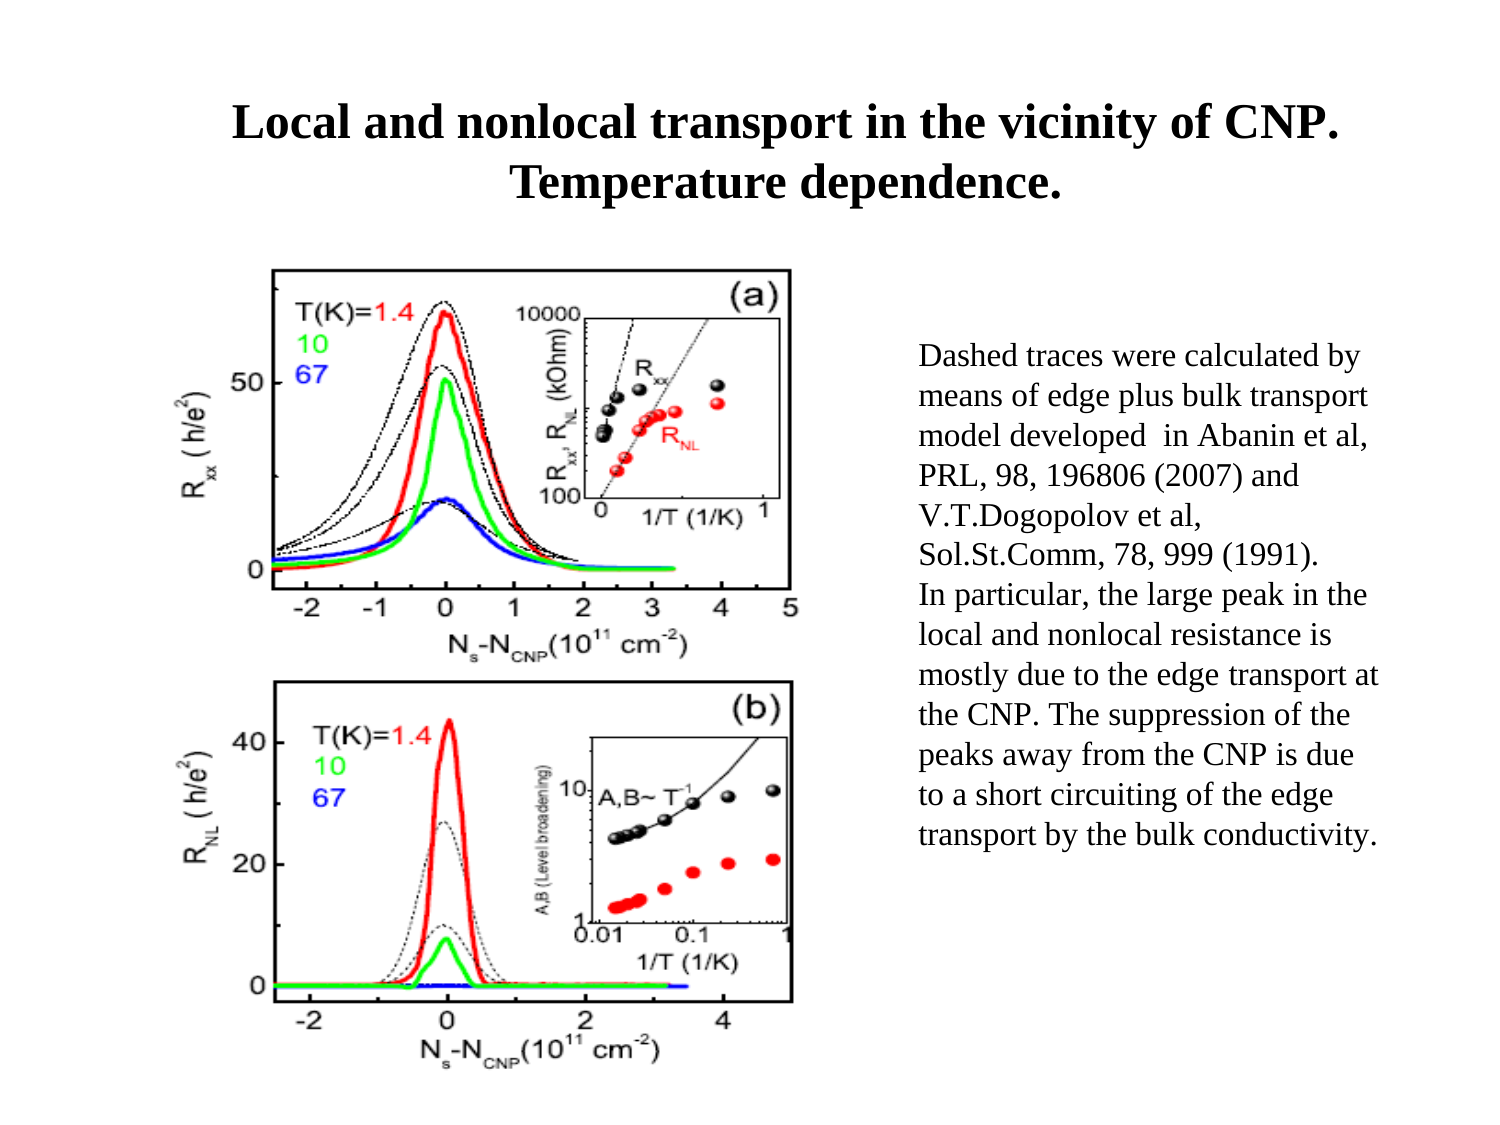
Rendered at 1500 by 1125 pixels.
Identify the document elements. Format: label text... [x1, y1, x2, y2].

text_box Dashed traces were calculated by means of edge plus bulk transport model developed in Abanin et al, PRL, 98, 196806 (2007) and V.T.Dogopolov et al, Sol.St.Comm, 78, 999 (1991). In particular, the large peak in the local and nonlocal resistance is mostly due to the edge transport at the CNP. The suppression of the peaks away from the CNP is due to a short circuiting of the edge transport by the bulk conductivity. [903, 255, 1400, 860]
text_box [88, 220, 869, 1071]
title Local and nonlocal transport in the vicinity of CNP. Temperature dependence. [112, 76, 1459, 221]
